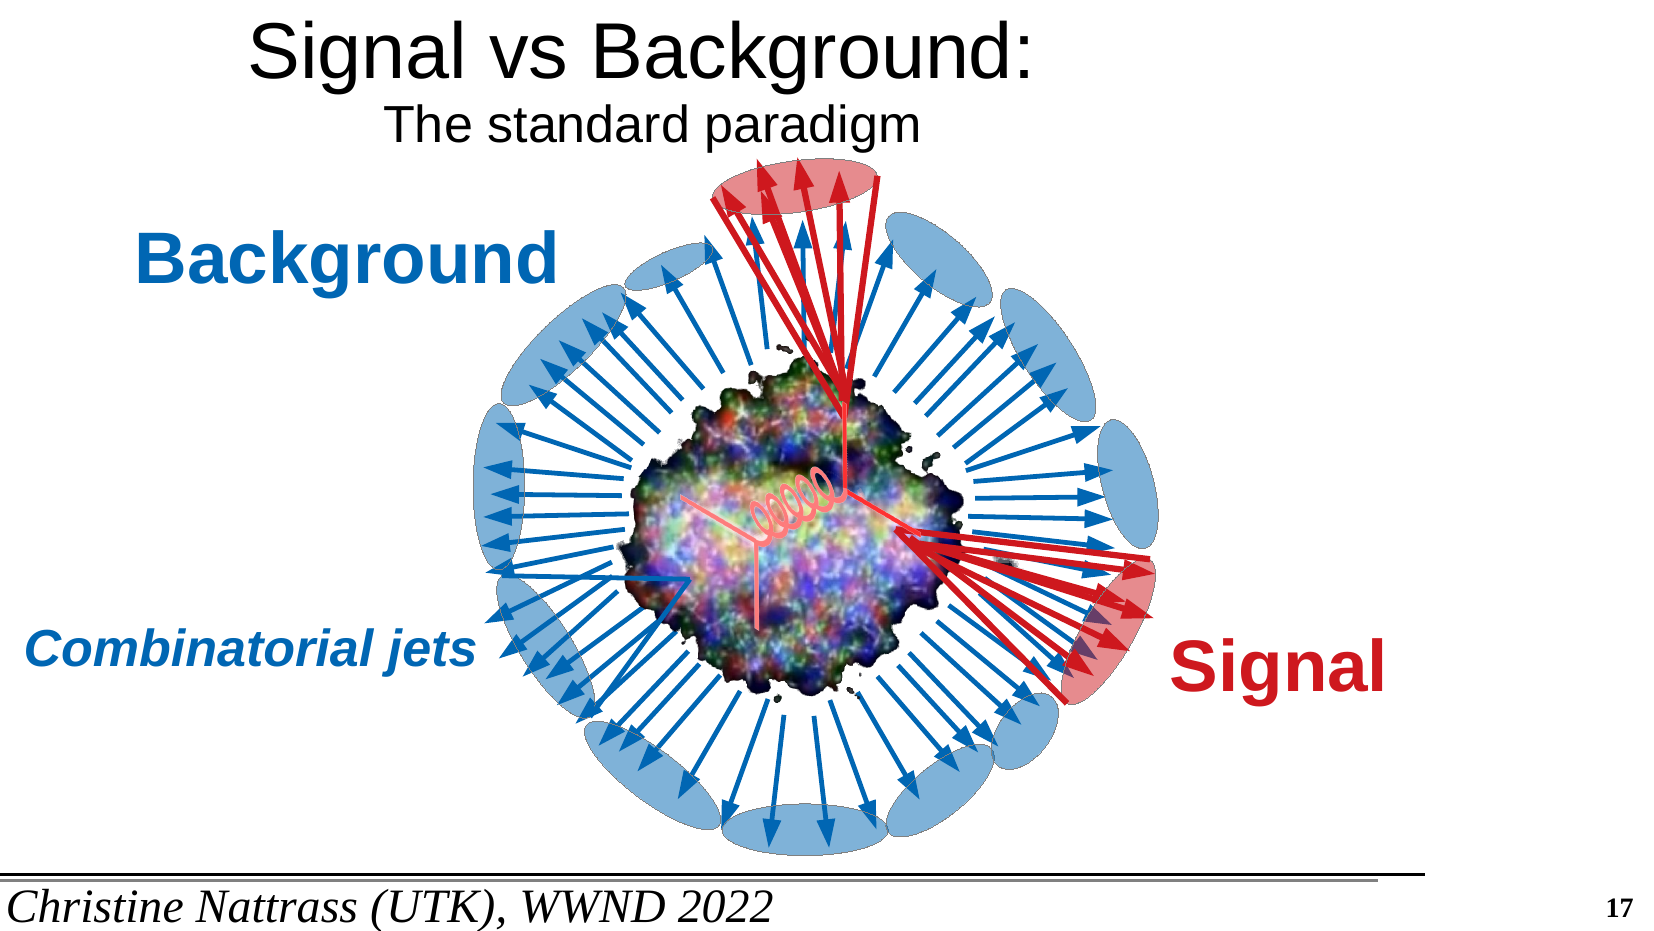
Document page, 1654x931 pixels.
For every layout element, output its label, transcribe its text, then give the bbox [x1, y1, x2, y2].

picture [804, 318, 817, 340]
text_box Combinatorial jets [0, 611, 544, 790]
text_box [1097, 419, 1159, 549]
picture [581, 318, 1053, 733]
text_box [584, 721, 721, 830]
text_box [721, 692, 1059, 856]
title Signal vs Background: The standard paradigm [0, 0, 1306, 169]
text_box [712, 169, 878, 215]
picture [581, 580, 684, 703]
text_box [1061, 560, 1156, 705]
text_box [1000, 288, 1096, 422]
text_box [885, 212, 993, 308]
text_box [496, 576, 596, 719]
text_box [473, 242, 713, 570]
text_box Background [120, 210, 586, 313]
picture [971, 578, 1053, 640]
text_box Signal [1155, 618, 1536, 722]
